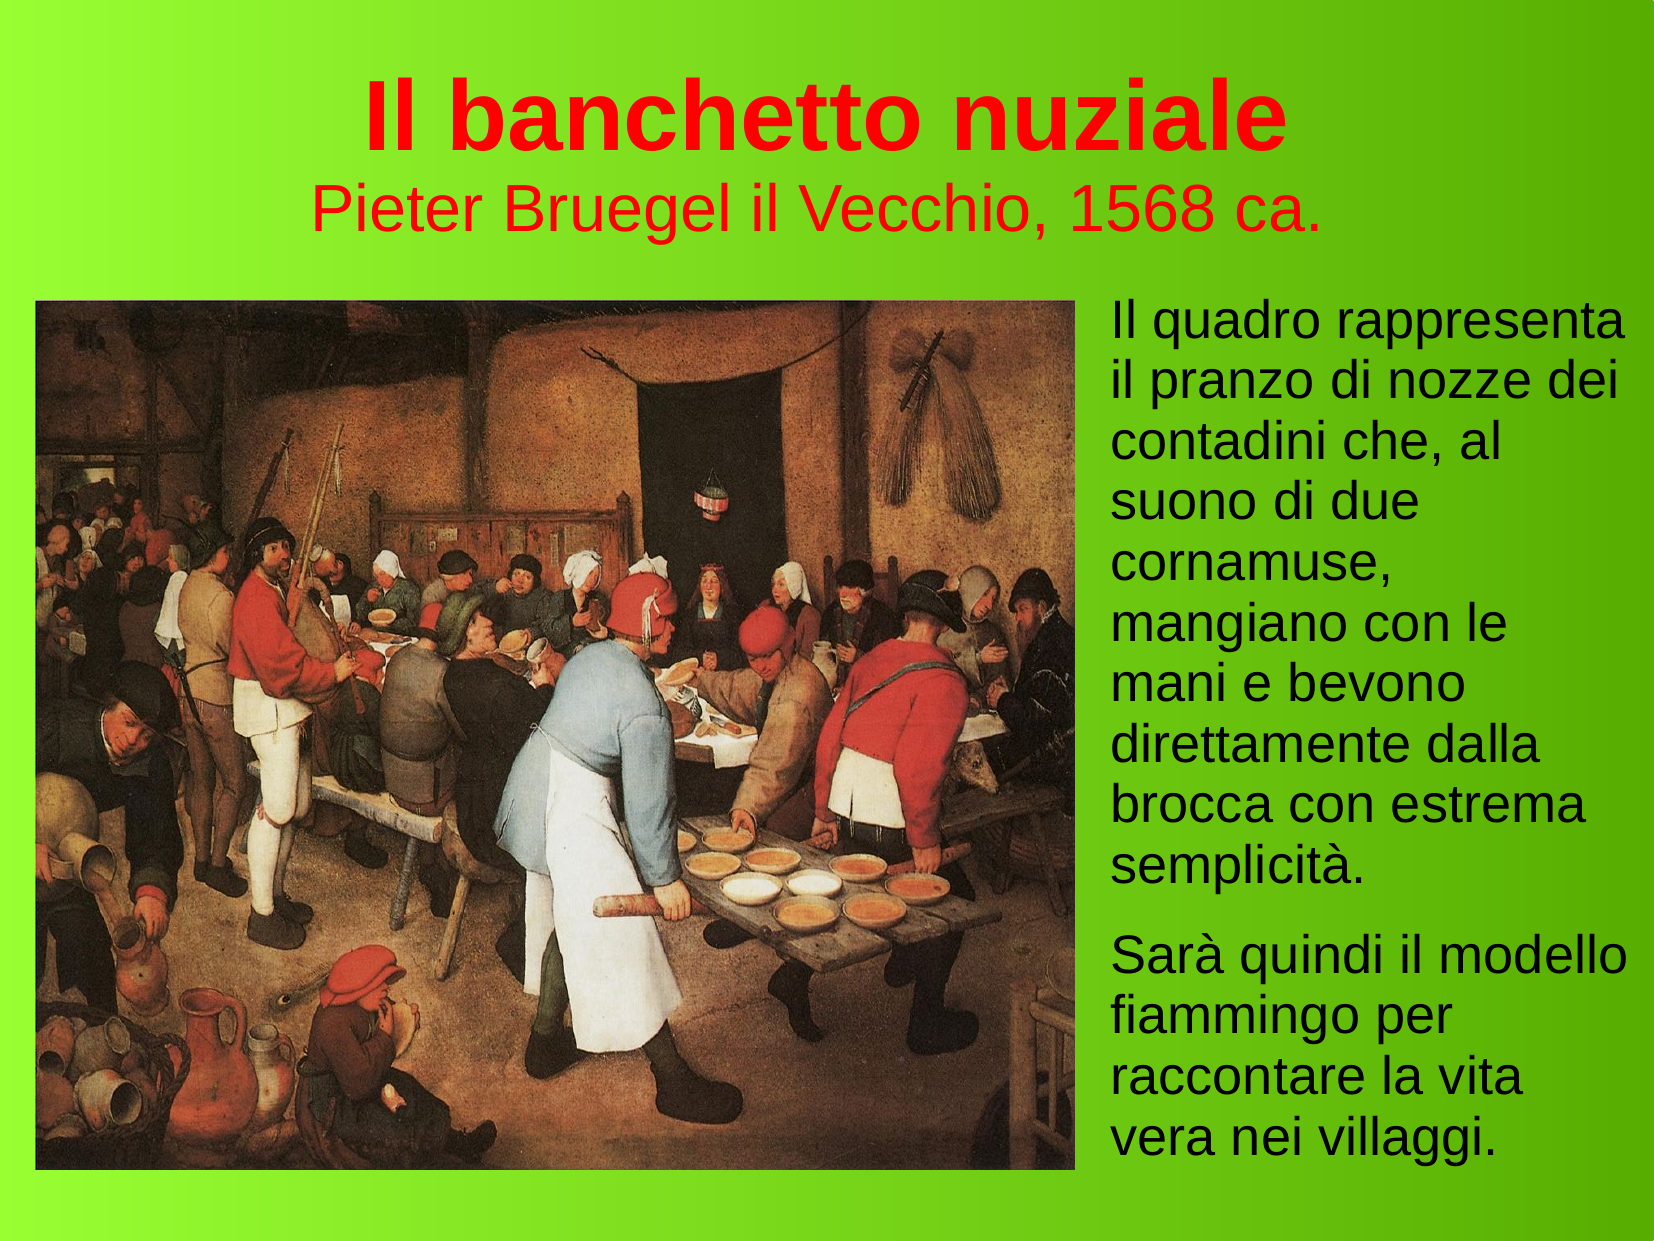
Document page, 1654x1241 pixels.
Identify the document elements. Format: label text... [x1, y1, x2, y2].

list Il quadro rappresenta il pranzo di nozze dei contadini che, al suono di due cornamuse, mangiano con le mani e bevono direttamente dalla brocca con estrema semplicità. Sarà quindi il modello fiammingo per raccontare la vita vera nei villaggi. . [1110, 289, 1636, 1241]
title Il banchetto nuziale Pieter Bruegel il Vecchio, 1568 ca. [82, 49, 1571, 257]
picture [35, 300, 1075, 1170]
